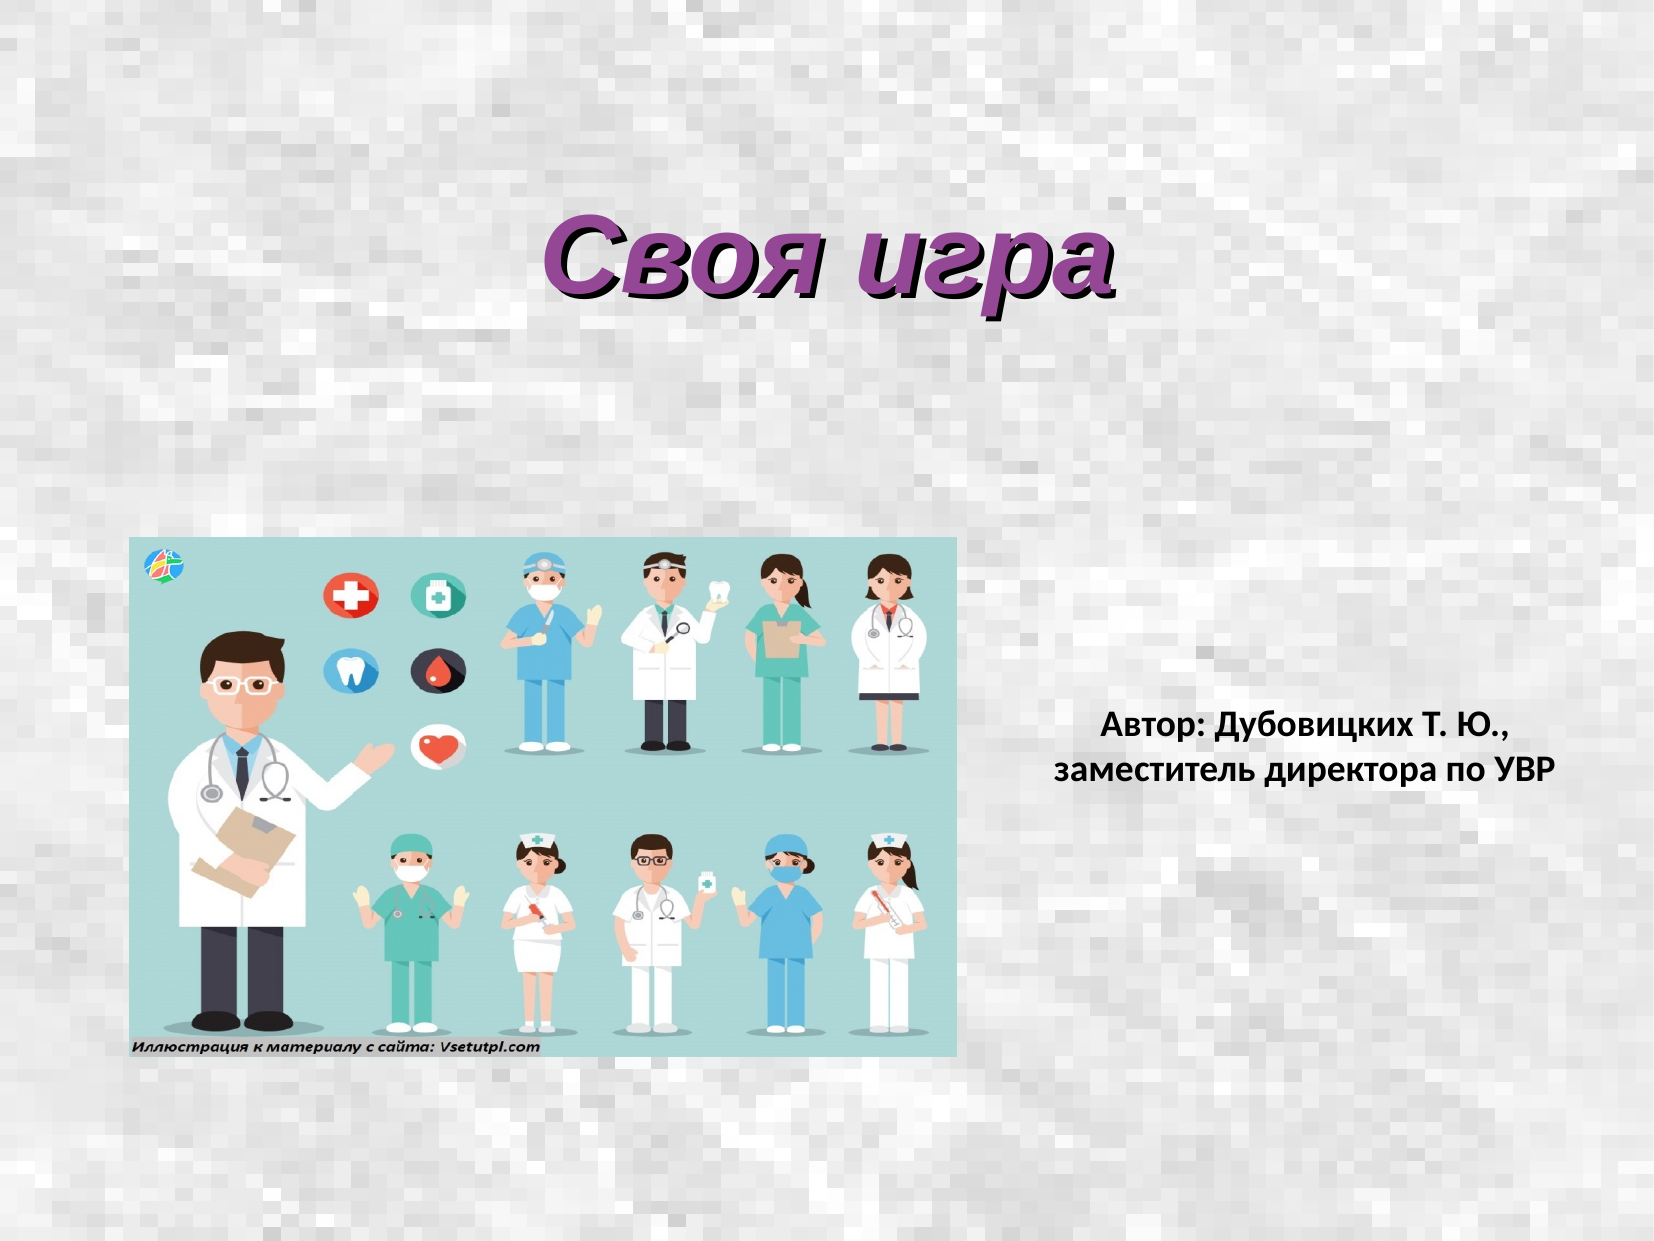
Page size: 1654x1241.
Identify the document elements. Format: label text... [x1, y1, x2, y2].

picture [129, 537, 957, 1057]
title Своя игра [121, 100, 1534, 427]
text_box Автор: Дубовицких Т. Ю., заместитель директора по УВР [1015, 643, 1595, 845]
